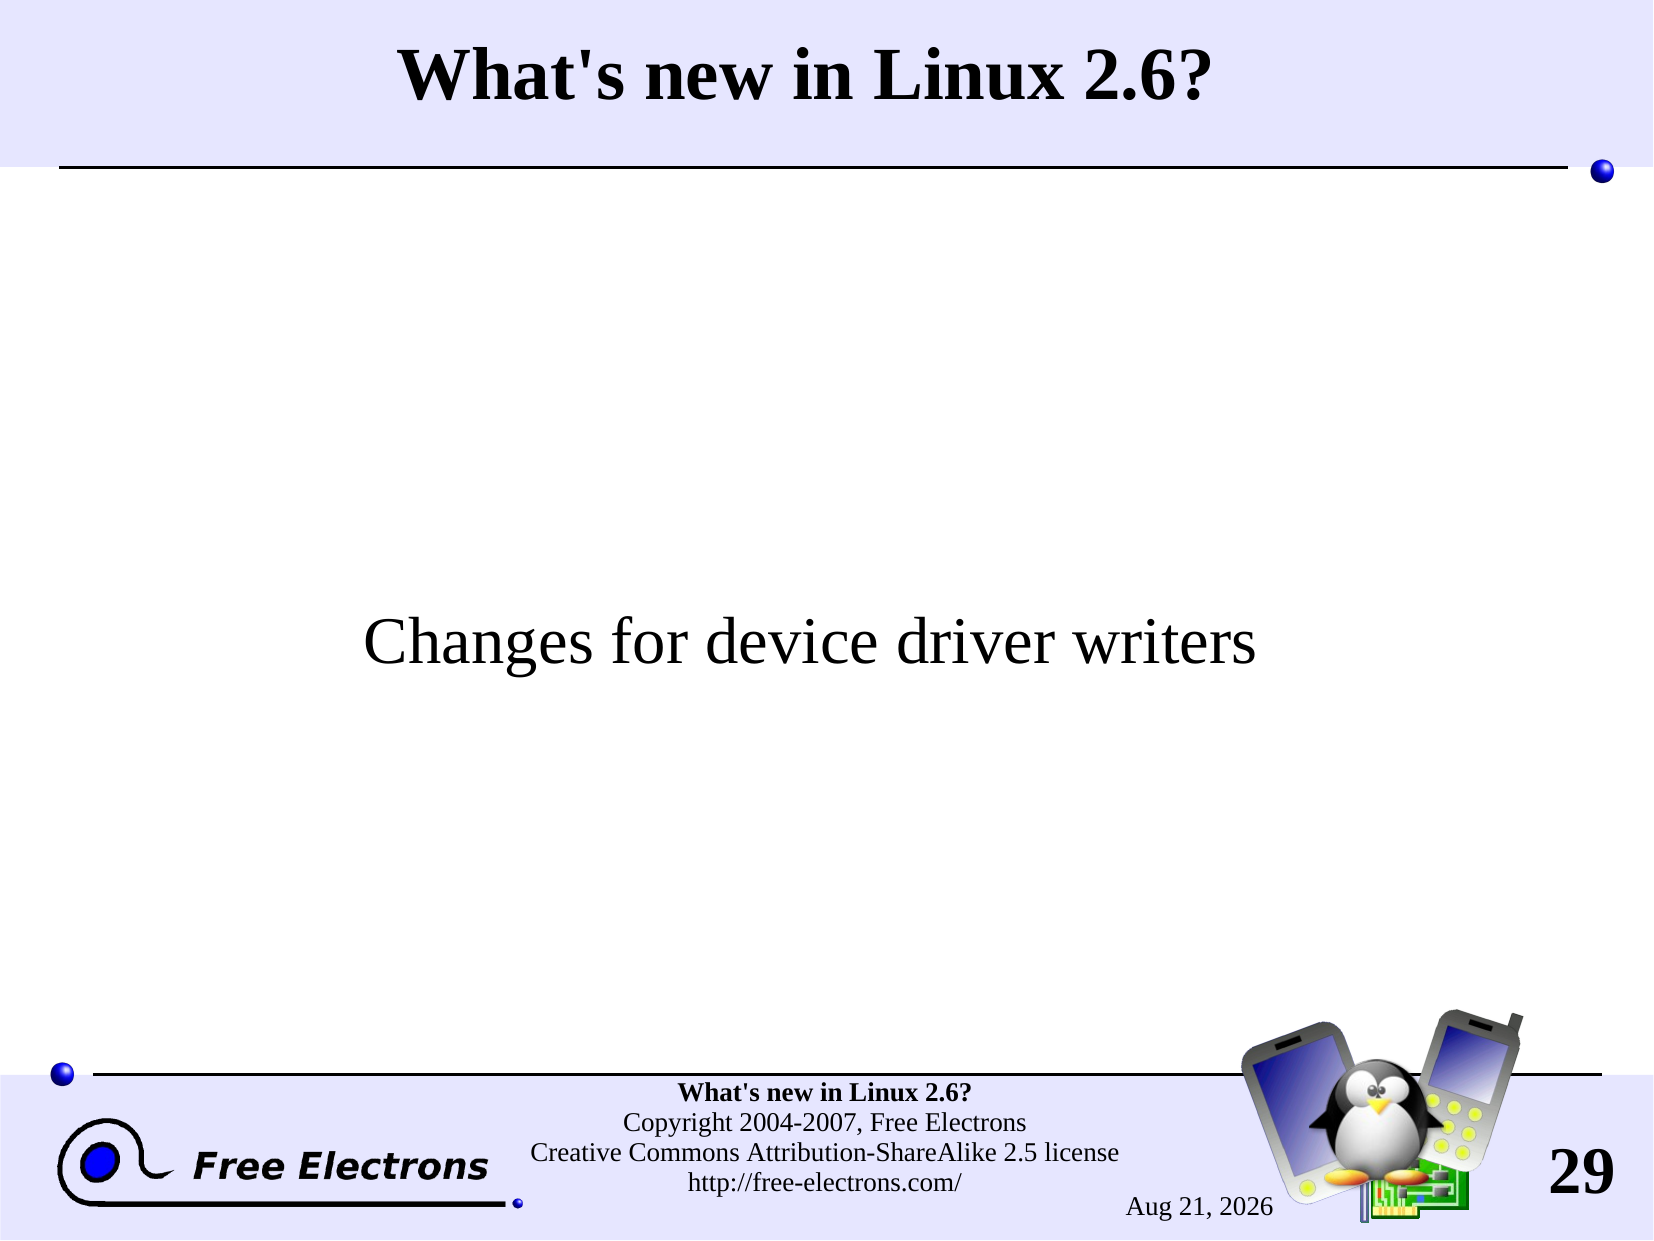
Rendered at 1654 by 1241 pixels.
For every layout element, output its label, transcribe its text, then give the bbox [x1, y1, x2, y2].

subtitle Changes for device driver writers [105, 216, 1518, 1066]
picture [1231, 1007, 1538, 1241]
title What's new in Linux 2.6? [60, 25, 1551, 124]
picture [50, 1107, 527, 1216]
